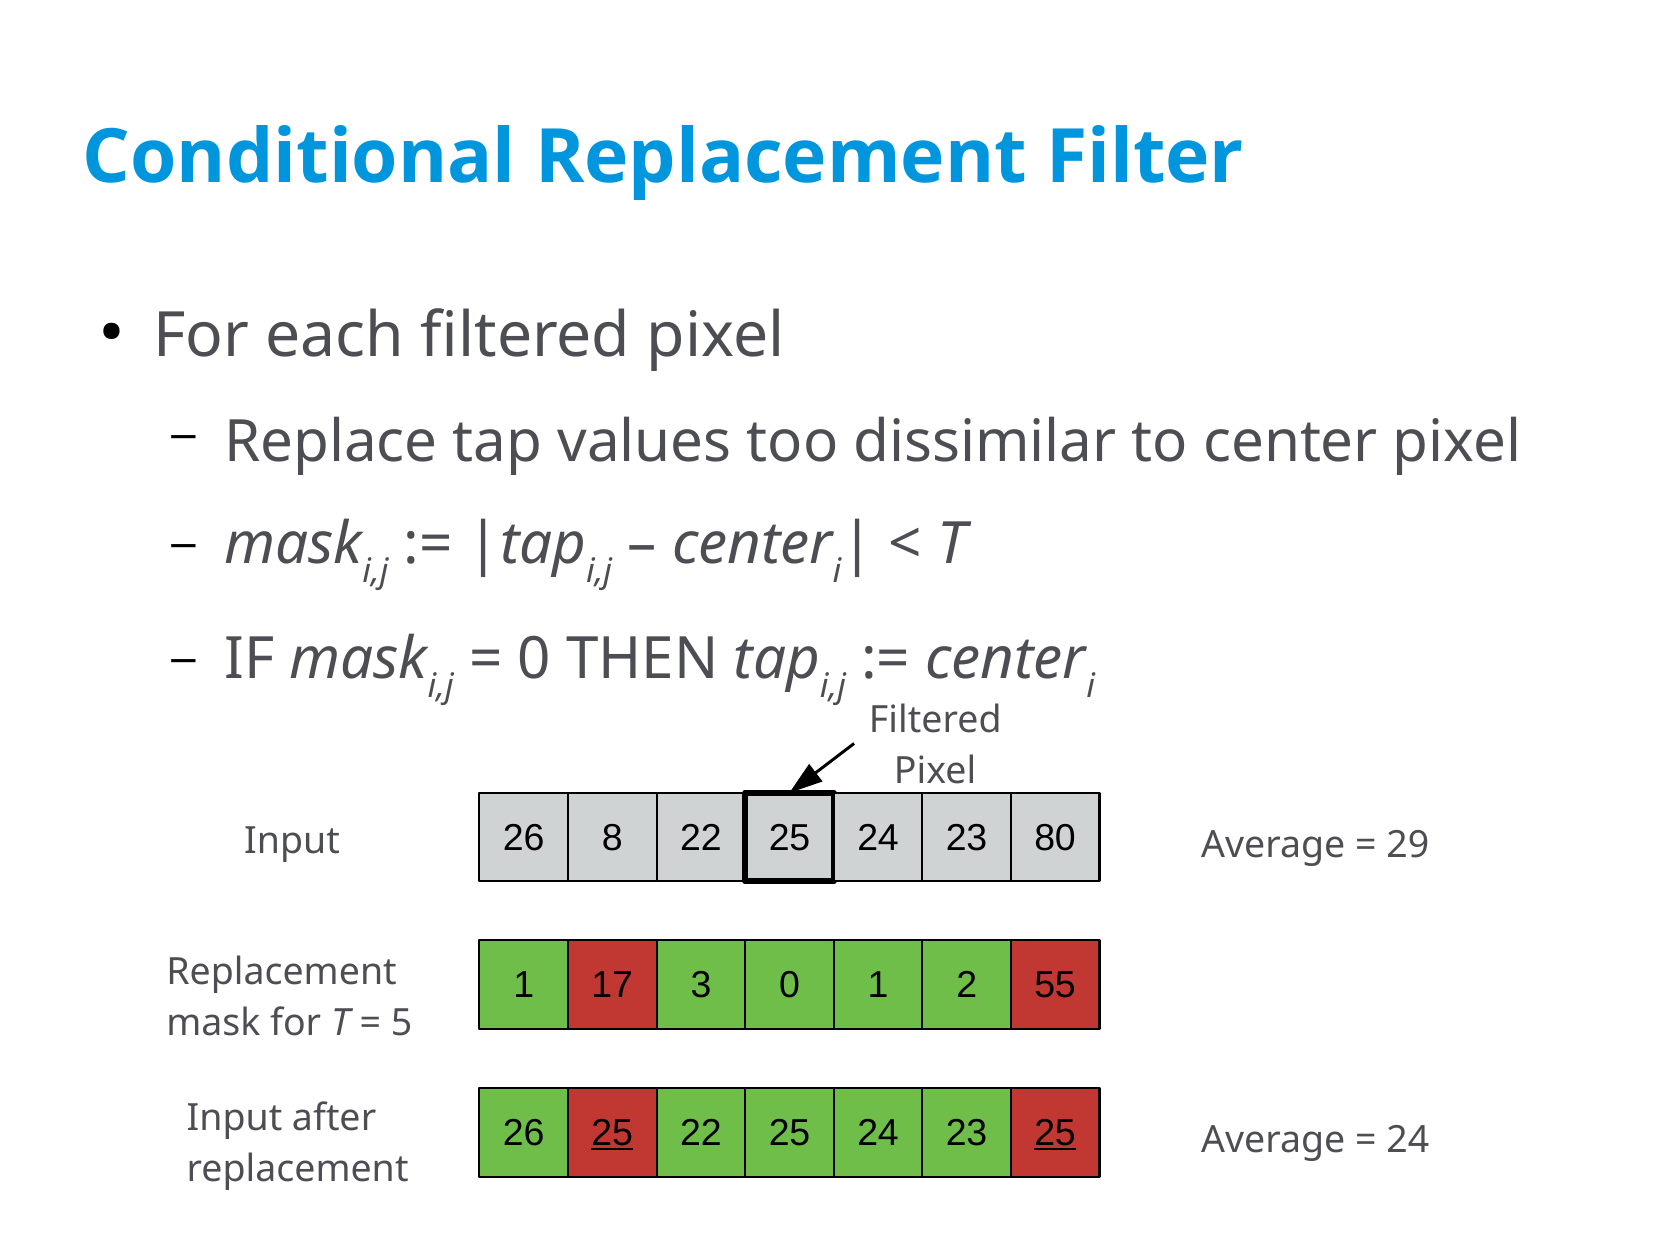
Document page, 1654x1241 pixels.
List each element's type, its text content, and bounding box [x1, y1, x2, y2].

text_box 25 [745, 792, 833, 882]
text_box 8 [567, 792, 656, 882]
text_box 25 [745, 1088, 833, 1177]
text_box 17 [567, 940, 656, 1030]
text_box 55 [1010, 940, 1100, 1030]
text_box Input after replacement [171, 1083, 417, 1189]
text_box Input [229, 806, 350, 867]
text_box Average = 24 [1186, 1105, 1440, 1166]
text_box 1 [833, 940, 922, 1030]
text_box 24 [833, 792, 922, 882]
text_box 80 [1010, 792, 1100, 882]
text_box 23 [922, 1088, 1010, 1177]
list For each filtered pixel Replace tap values too dissimilar to center pixel maski,j := |tapi,j – centeri| < T IF maski,j = 0 THEN tapi,j := centeri [82, 290, 1571, 1123]
text_box 0 [745, 940, 833, 1030]
text_box 3 [656, 940, 745, 1030]
text_box 22 [656, 1088, 745, 1177]
text_box Average = 29 [1186, 809, 1440, 870]
text_box 2 [922, 940, 1010, 1030]
text_box Filtered Pixel [854, 685, 1016, 791]
text_box 25 [1010, 1088, 1100, 1177]
text_box 24 [833, 1088, 922, 1177]
text_box 1 [479, 940, 567, 1030]
text_box 26 [479, 792, 567, 882]
text_box Replacement mask for T = 5 [151, 937, 423, 1043]
title Conditional Replacement Filter [82, 49, 1571, 257]
text_box 25 [567, 1088, 656, 1177]
text_box 23 [922, 792, 1010, 882]
text_box 22 [656, 792, 745, 882]
text_box 26 [479, 1088, 567, 1177]
